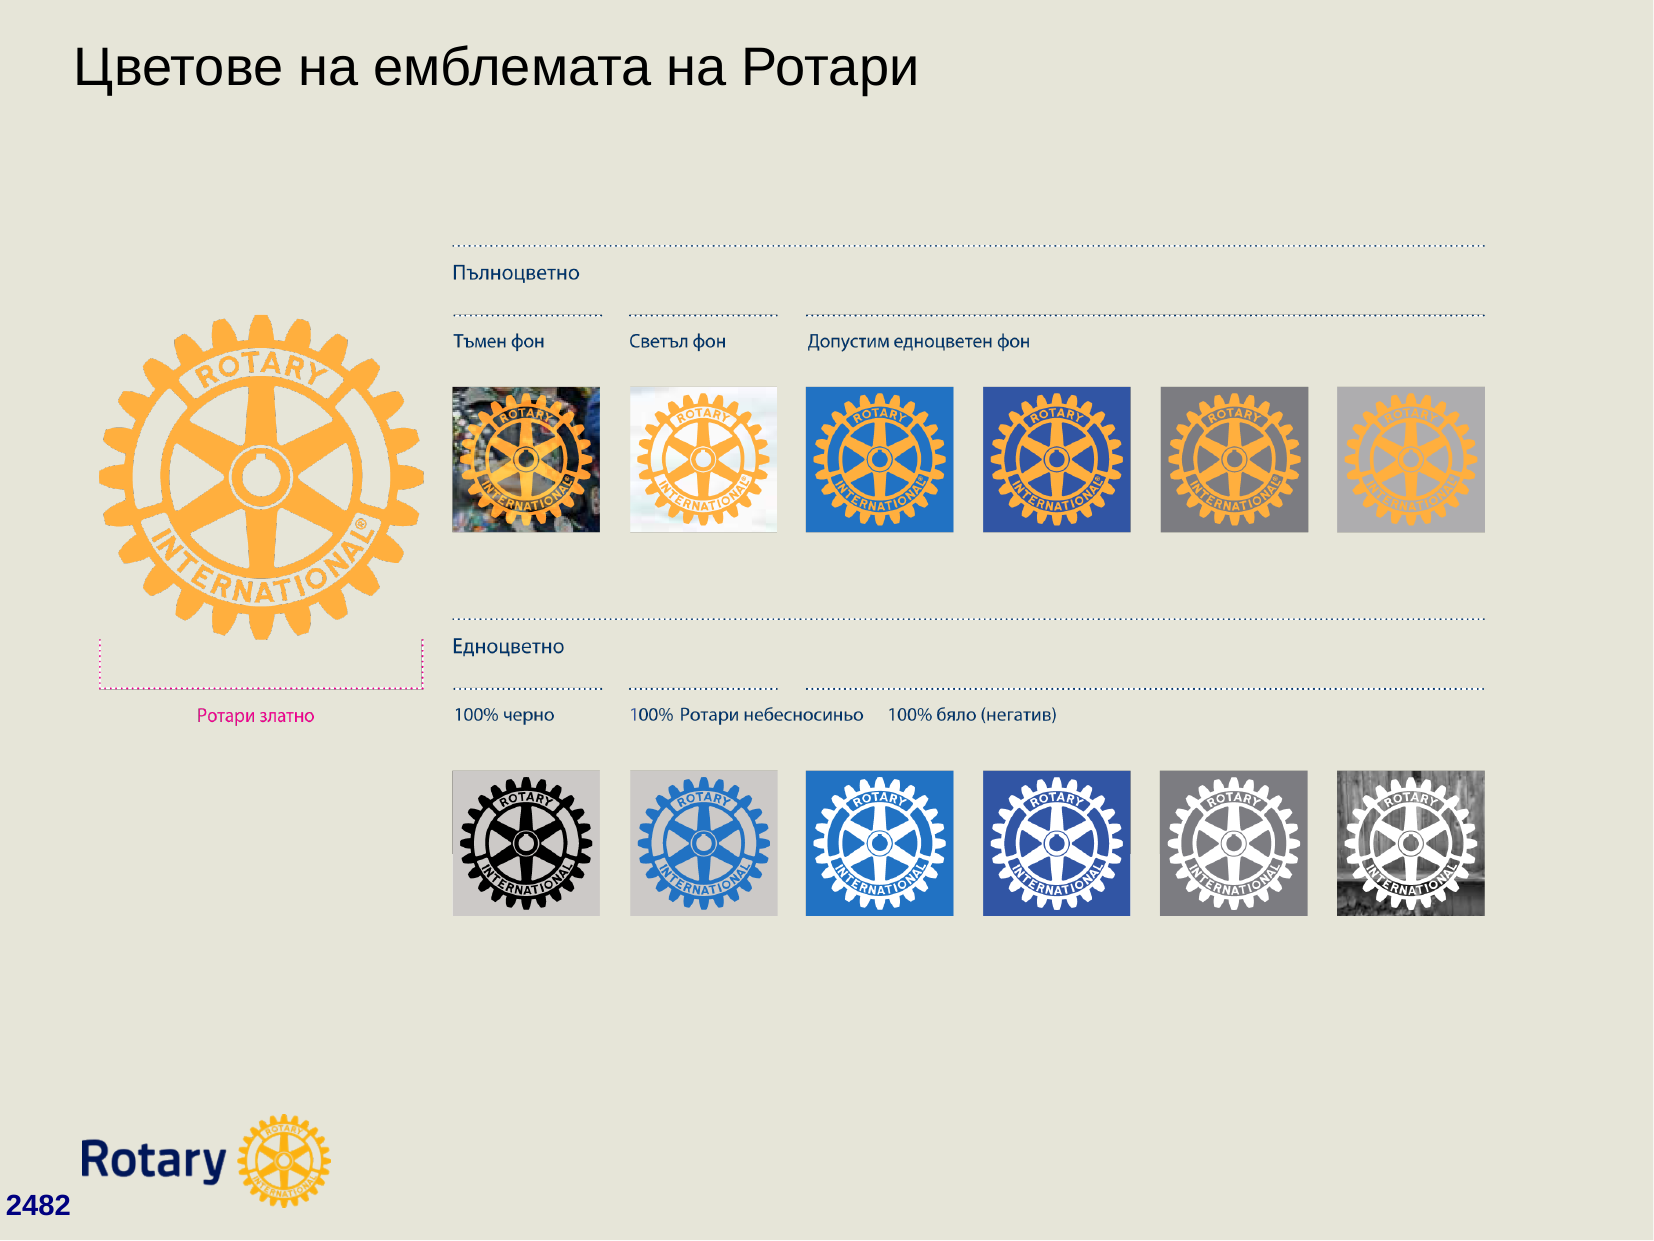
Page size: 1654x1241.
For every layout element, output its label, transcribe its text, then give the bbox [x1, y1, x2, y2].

text_box Цветове на емблемата на Ротари [59, 29, 1359, 119]
picture [88, 234, 1495, 916]
